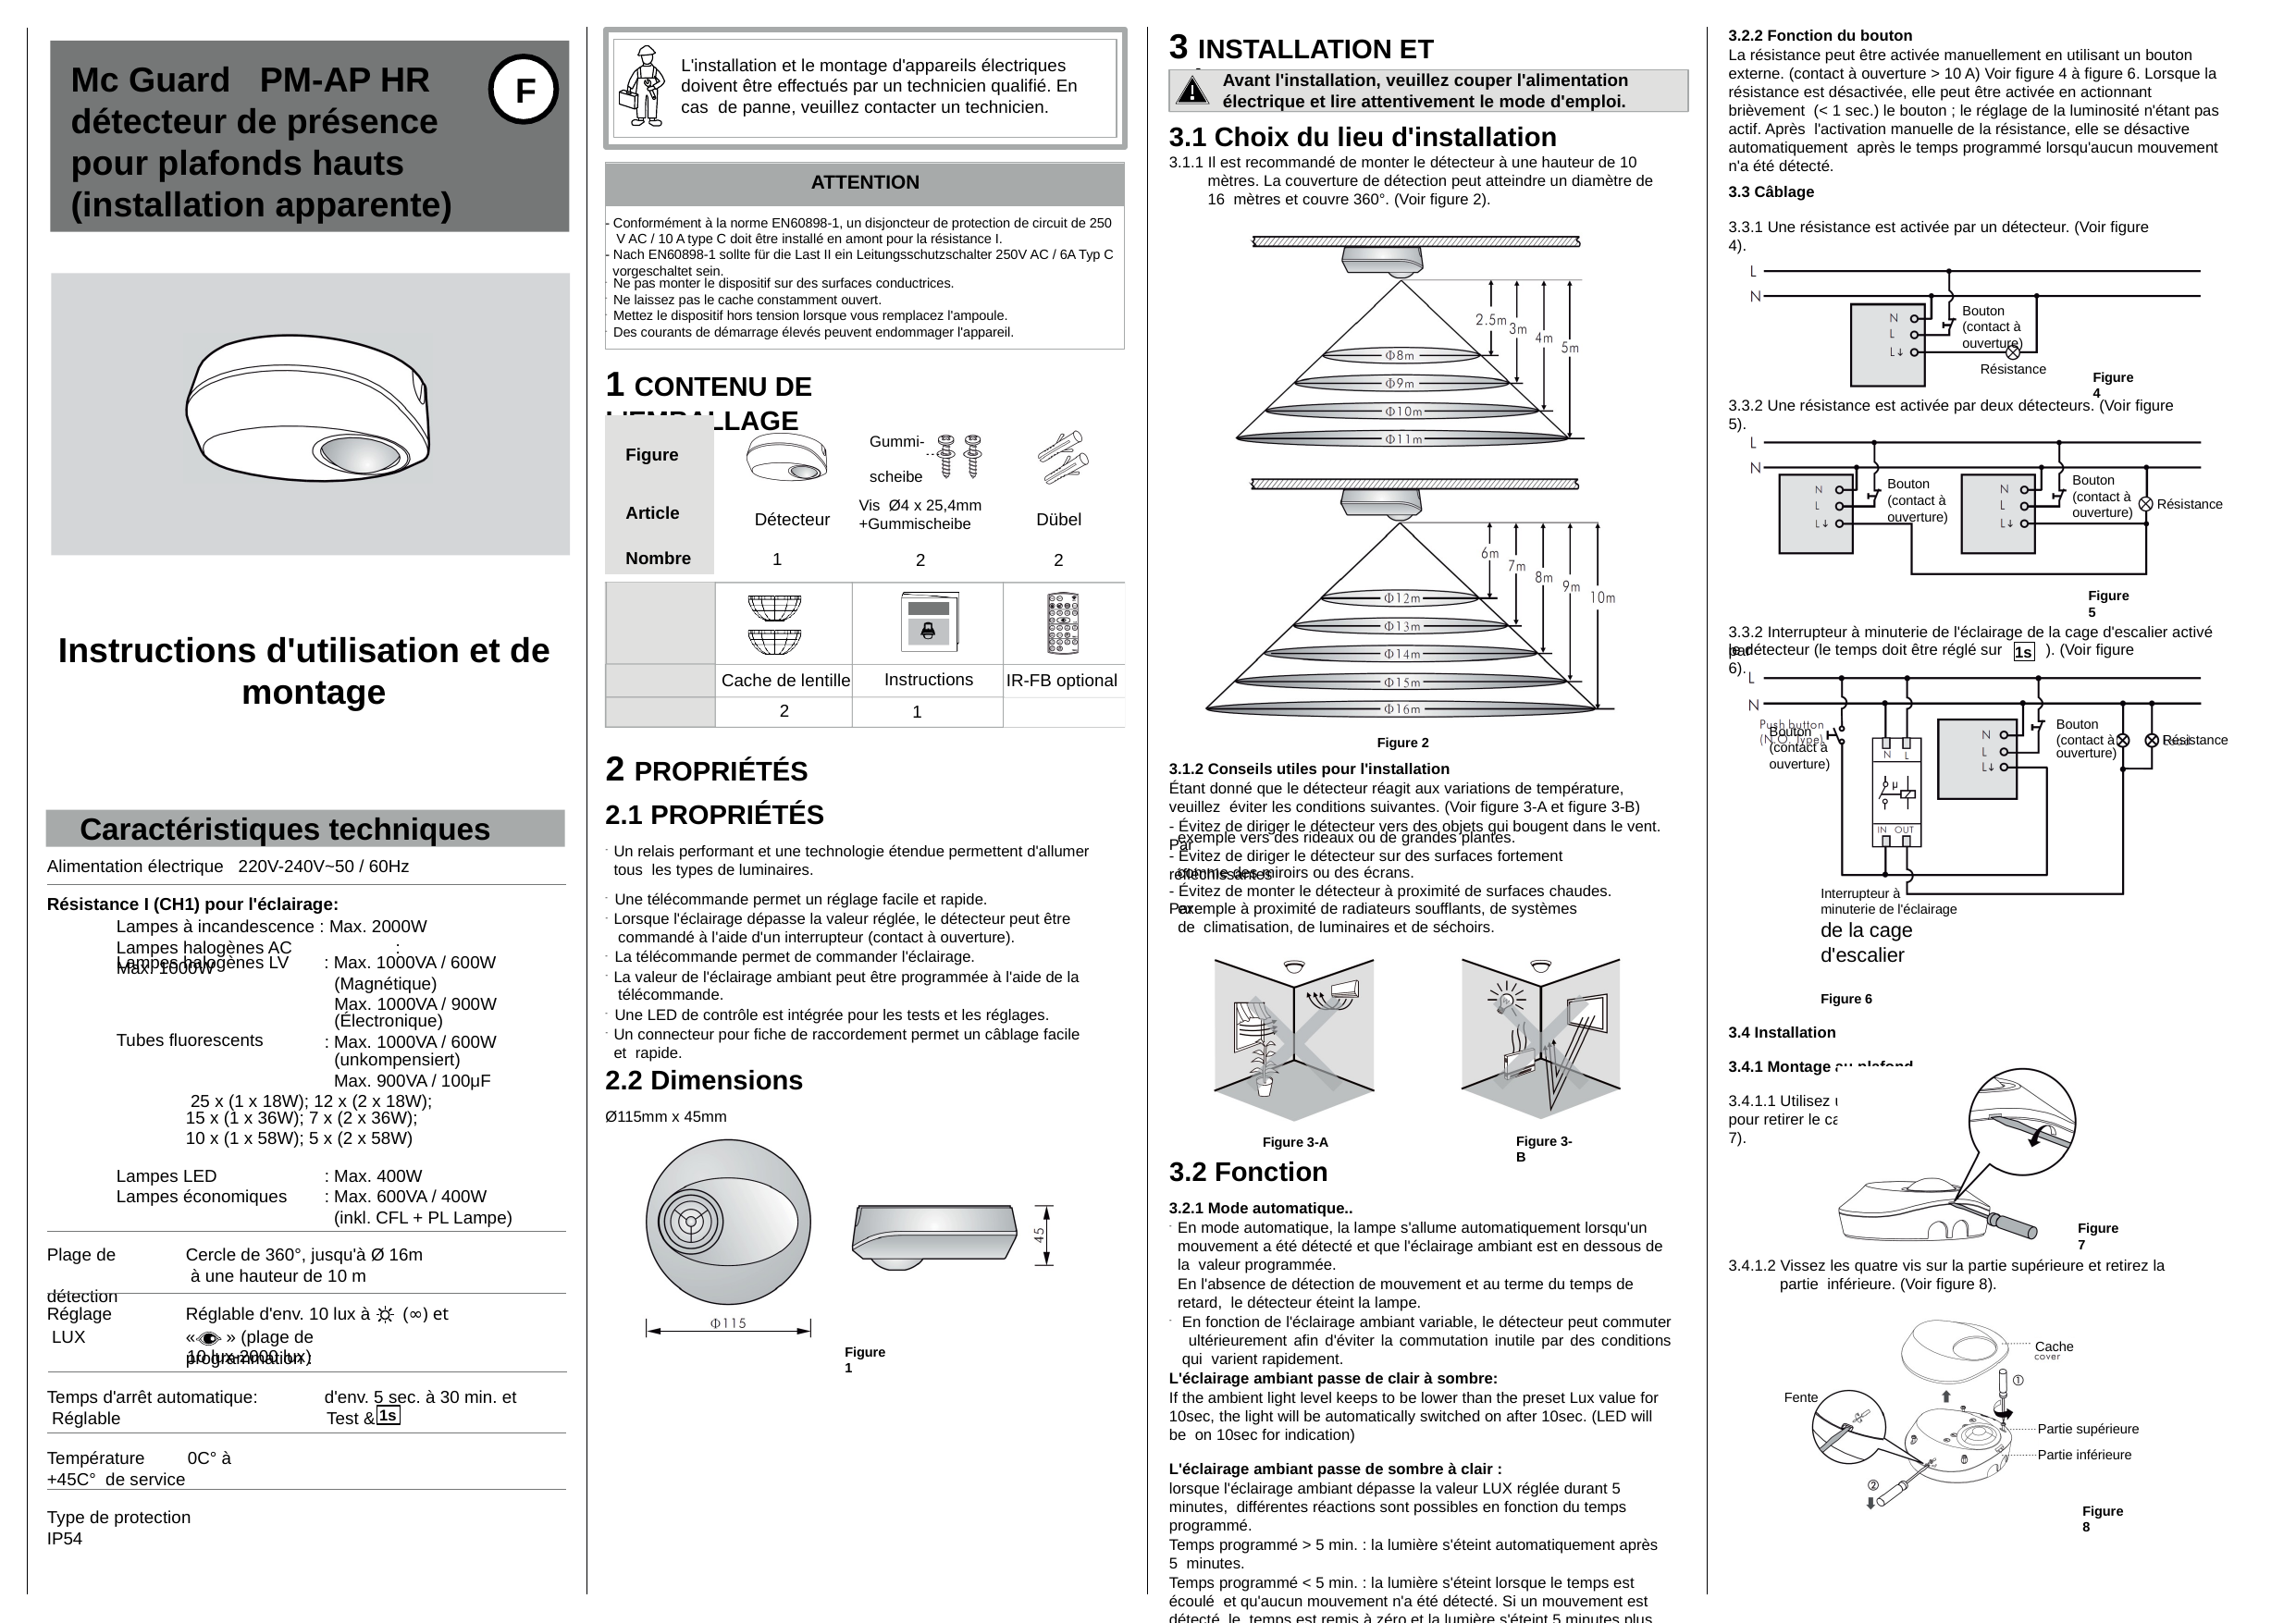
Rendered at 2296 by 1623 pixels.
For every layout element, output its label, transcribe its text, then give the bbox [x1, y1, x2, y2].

text_box Figure 1 [843, 1343, 896, 1376]
text_box ATTENTION [809, 169, 922, 193]
text_box Alimentation électrique 220V-240V~50 / 60Hz [44, 855, 411, 876]
text_box d'env. 5 sec. à 30 min. et Test & [320, 1385, 518, 1429]
text_box 2.2 Dimensions Ø115mm x 45mm [603, 1063, 806, 1126]
text_box 2 PROPRIÉTÉS 2.1 PROPRIÉTÉS Un relais performant et une technologie étendue permettent d'allumer tous les types de luminaires. Une télécommande permet un réglage facile et rapide. Lorsque l'éclairage dépasse la valeur réglée, le détecteur peut être commandé à l'aide d'un interrupteur (contact à ouverture). La télécommande permet de commander l'éclairage. La valeur de l'éclairage ambiant peut être programmée à l'aide de la télécommande. Une LED de contrôle est intégrée pour les tests et les réglages. Un connecteur pour fiche de raccordement permet un câblage facile et rapide. [603, 745, 1125, 1062]
text_box [604, 582, 1126, 728]
text_box Fente [1782, 1388, 1821, 1406]
table_cell Dübel [1001, 498, 1124, 548]
text_box Réglable d'env. 10 lux à [183, 1303, 372, 1324]
table_cell 2 [1001, 548, 1124, 574]
text_box 15 x (1 x 36W); 7 x (2 x 36W); 10 x (1 x 58W); 5 x (2 x 58W) [183, 1106, 418, 1149]
table_header [1001, 415, 1124, 498]
text_box [50, 40, 570, 232]
text_box [51, 273, 571, 556]
text_box Lampes halogènes LV [114, 952, 290, 973]
text_box V AC / 10 A type C doit être installé en amont pour la résistance I. [614, 229, 1009, 244]
text_box - Conformément à la norme EN60898-1, un disjoncteur de protection de circuit de 250 [603, 215, 1120, 231]
text_box 3.2.1 Mode automatique.. En mode automatique, la lampe s'allume automatiquement lorsqu'un mouvement a été détecté et que l'éclairage ambiant est en dessous de la valeur programmée. En l'absence de détection de mouvement et au terme du temps de retard, le détecteur éteint la lampe. En fonction de l'éclairage ambiant variable, le détecteur peut commuter ultérieurement afin d'éviter la commutation inutile par des conditions qui varient rapidement. L'éclairage ambiant passe de clair à sombre: If the ambient light level keeps to be lower than the preset Lux value for 10sec, the light will be automatically switched on after 10sec. (LED will be on 10sec for indication) L'éclairage ambiant passe de sombre à clair : lorsque l'éclairage ambiant dépasse la valeur LUX réglée durant 5 minutes, différentes réactions sont possibles en fonction du temps programmé. Temps programmé > 5 min. : la lumière s'éteint automatiquement après 5 minutes. Temps programmé < 5 min. : la lumière s'éteint lorsque le temps est écoulé et qu'aucun mouvement n'a été détecté. Si un mouvement est détecté, le temps est remis à zéro et la lumière s'éteint 5 minutes plus tard. [1167, 1198, 1685, 1623]
text_box F [515, 68, 538, 110]
text_box Interrupteur à minuterie de l'éclairage de la cage d'escalier Figure 6 3.4 Installation 3.4.1 Montage au plafond 3.4.1.1 Utilisez un tournevis plat pour retirer le cache. (Voir figure 7). [1726, 884, 2196, 1147]
table_cell 2 [851, 548, 1001, 574]
text_box [926, 434, 983, 479]
text_box Instructions d'utilisation et de montage [56, 627, 553, 711]
text_box Tubes fluorescents [114, 1028, 265, 1051]
text_box [1810, 1318, 2105, 1511]
text_box [1202, 474, 1619, 721]
text_box Résistance [2160, 731, 2231, 748]
text_box Plage de détection [44, 1244, 120, 1300]
text_box (contact à ouverture) [1960, 318, 2026, 351]
table_header [714, 415, 851, 498]
text_box Bouton (contact à ouverture) [1767, 722, 1833, 772]
text_box Figure 7 [2076, 1220, 2129, 1253]
text_box Figure 2 3.1.2 Conseils utiles pour l'installation Étant donné que le détecteur réagit aux variations de température, veuillez éviter les conditions suivantes. (Voir figure 3-A et figure 3-B) - Évitez de diriger le détecteur vers des objets qui bougent dans le vent. Par [1167, 734, 1689, 854]
text_box comme des miroirs ou des écrans. - Évitez de monter le détecteur à proximité de surfaces chaudes. Par [1167, 862, 1640, 918]
text_box (unkompensiert) [332, 1048, 462, 1069]
text_box [1037, 430, 1089, 485]
text_box Temps d'arrêt automatique: Réglable Température 0C° à +45C° de service Type de protection IP54 [44, 1385, 293, 1548]
text_box « » (plage de programmation : [183, 1326, 445, 1369]
text_box 1 CONTENU DE L'EMBALLAGE [603, 362, 1012, 436]
text_box Bouton [1885, 475, 1932, 492]
text_box Résistance [1978, 361, 2049, 377]
text_box (Électronique) : Max. 1000VA / 600W [322, 1009, 499, 1051]
text_box [1213, 957, 1377, 1122]
text_box [1837, 1066, 2078, 1244]
text_box exemple à proximité de radiateurs soufflants, de systèmes de climatisation, de luminaires et de séchoirs. [1176, 898, 1599, 936]
text_box [1745, 264, 2203, 389]
text_box [642, 1136, 1055, 1340]
table_cell Nombre [605, 548, 714, 574]
text_box Mc Guard PM-AP HR détecteur de présence pour plafonds hauts (installation apparente) [70, 57, 455, 225]
text_box Résistance I (CH1) pour l'éclairage: Lampes à incandescence : Max. 2000W Lampes halogènes AC : Max. 1000W [44, 893, 434, 978]
text_box : Max. 1000VA / 600W (Magnétique) Max. 1000VA / 900W [322, 952, 499, 1009]
text_box Bouton [1960, 301, 2007, 318]
text_box Cache [2032, 1337, 2090, 1355]
text_box (∞) et [401, 1303, 464, 1324]
text_box 1s [2014, 642, 2035, 661]
text_box (contact à ouverture) [1885, 492, 1951, 525]
text_box exemple vers des rideaux ou de grandes plantes. - Évitez de diriger le détecteur sur des surfaces fortement réfléchissantes [1167, 828, 1671, 884]
text_box Figure 3-A 3.2 Fonction [1167, 1133, 1330, 1187]
text_box 3 INSTALLATION ET CÂBLAGE [1167, 24, 1573, 99]
text_box L'installation et le montage d'appareils électriques doivent être effectués par un technicien qualifié. En cas de panne, veuillez contacter un technicien. [613, 54, 1117, 117]
text_box Avant l'installation, veuillez couper l'alimentation électrique et lire attentivement le mode d'emploi. [1169, 69, 1688, 112]
text_box 3.3.2 Interrupteur à minuterie de l'éclairage de la cage d'escalier activé par [1726, 622, 2240, 660]
text_box - Nach EN60898-1 sollte für die Last II ein Leitungsschutzschalter 250V AC / 6A Typ C vorgeschaltet sein. [603, 244, 1122, 279]
text_box 10 lux-2000 lux) [184, 1346, 313, 1367]
text_box [1745, 670, 2205, 900]
text_box le détecteur (le temps doit être réglé sur ). (Voir figure 6). [1726, 639, 2157, 677]
text_box Réglage LUX [44, 1300, 114, 1347]
table_header Figure [605, 415, 714, 498]
table_cell Détecteur [714, 498, 851, 548]
text_box 1s [376, 1406, 401, 1425]
table_cell Vis Ø4 x 25,4mm +Gummischeibe [851, 498, 1001, 548]
table_cell 1 [714, 548, 851, 574]
text_box Figure 4 [2091, 368, 2145, 401]
text_box (contact à ouverture) [2070, 487, 2136, 521]
text_box Caractéristiques techniques [45, 809, 565, 847]
text_box Lampes LED Lampes économiques [114, 1164, 289, 1207]
text_box : Max. 400W : Max. 600VA / 400W (inkl. CFL + PL Lampe) [322, 1164, 514, 1228]
text_box [1233, 232, 1603, 453]
text_box Cercle de 360°, jusqu'à Ø 16m à une hauteur de 10 m [183, 1244, 424, 1286]
text_box 3.1 Choix du lieu d'installation 3.1.1 Il est recommandé de monter le détecteur à une hauteur de 10 mètres. La couverture de détection peut atteindre un diamètre de 16 mètres et couvre 360°. (Voir figure 2). [1167, 119, 1675, 209]
text_box Figure 3-B [1514, 1132, 1582, 1165]
table_cell Article [605, 498, 714, 548]
text_box Bouton [2070, 471, 2117, 487]
text_box [1459, 956, 1623, 1121]
text_box [1747, 434, 2207, 580]
text_box Bouton (contact à [2045, 713, 2117, 748]
table_header Gummi- scheibe [851, 415, 1001, 498]
text_box ouverture) [2054, 744, 2120, 761]
text_box [204, 1334, 210, 1343]
text_box [605, 163, 1125, 206]
text_box Ne pas monter le dispositif sur des surfaces conductrices. Ne laissez pas le cache constamment ouvert. Mettez le dispositif hors tension lorsque vous remplacez l'ampoule. Des courants de démarrage élevés peuvent endommager l'appareil. [603, 275, 1022, 340]
text_box Partie supérieure [2035, 1420, 2143, 1437]
text_box Max. 900VA / 100μF 25 x (1 x 18W); 12 x (2 x 18W); [183, 1069, 493, 1112]
text_box Figure 8 [2080, 1502, 2134, 1535]
text_box Figure 5 [2086, 586, 2141, 620]
text_box 3.3 Câblage 3.3.1 Une résistance est activée par un détecteur. (Voir figure 4). [1726, 182, 2172, 254]
text_box IR-FB optional [1004, 670, 1119, 691]
text_box 3.3.2 Une résistance est activée par deux détecteurs. (Voir figure 5). [1726, 396, 2196, 434]
text_box Partie inférieure [2035, 1446, 2135, 1463]
text_box 3.4.1.2 Vissez les quatre vis sur la partie supérieure et retirez la partie inférieure. (Voir figure 8). [1726, 1255, 2208, 1293]
text_box Résistance [2154, 496, 2227, 512]
text_box 3.2.2 Fonction du bouton La résistance peut être activée manuellement en utilisant un bouton externe. (contact à ouverture > 10 A) Voir figure 4 à figure 6. Lorsque la résistance est désactivée, elle peut être activée en actionnant brièvement (< 1 sec.) le bouton ; le réglage de la luminosité n'étant pas actif. Après l'activation manuelle de la résistance, elle se désactive automatiquement après le temps programmé lorsqu'aucun mouvement n'a été détecté. [1726, 25, 2232, 175]
text_box [746, 432, 828, 482]
